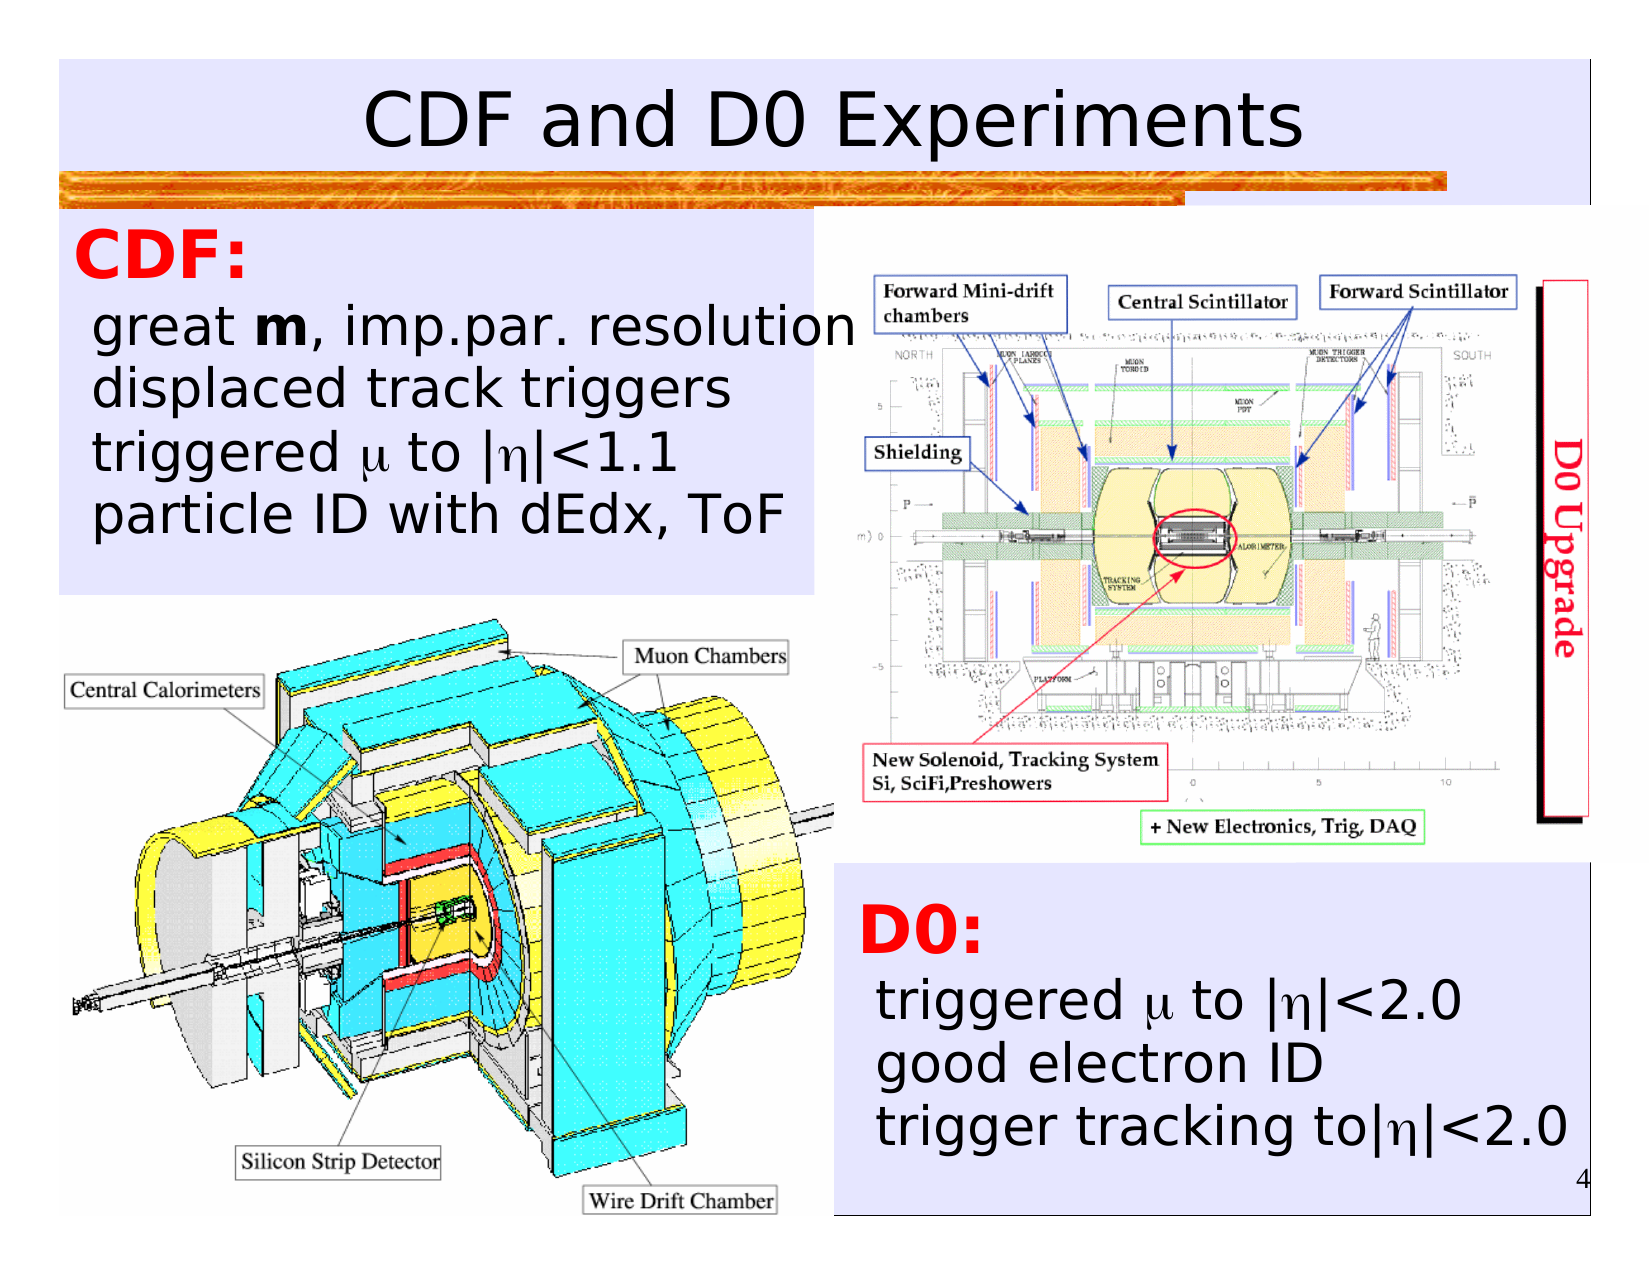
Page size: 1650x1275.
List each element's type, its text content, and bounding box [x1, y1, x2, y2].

text_box CDF and D0 Experiments [347, 69, 1303, 172]
picture [59, 171, 1649, 1216]
text_box CDF: great m, imp.par. resolution displaced track triggers triggered m to |h|<1.1 particle ID with dEdx, ToF [59, 209, 893, 563]
text_box D0: triggered m to |h|<2.0 good electron ID trigger tracking to|h|<2.0 [842, 884, 1605, 1182]
